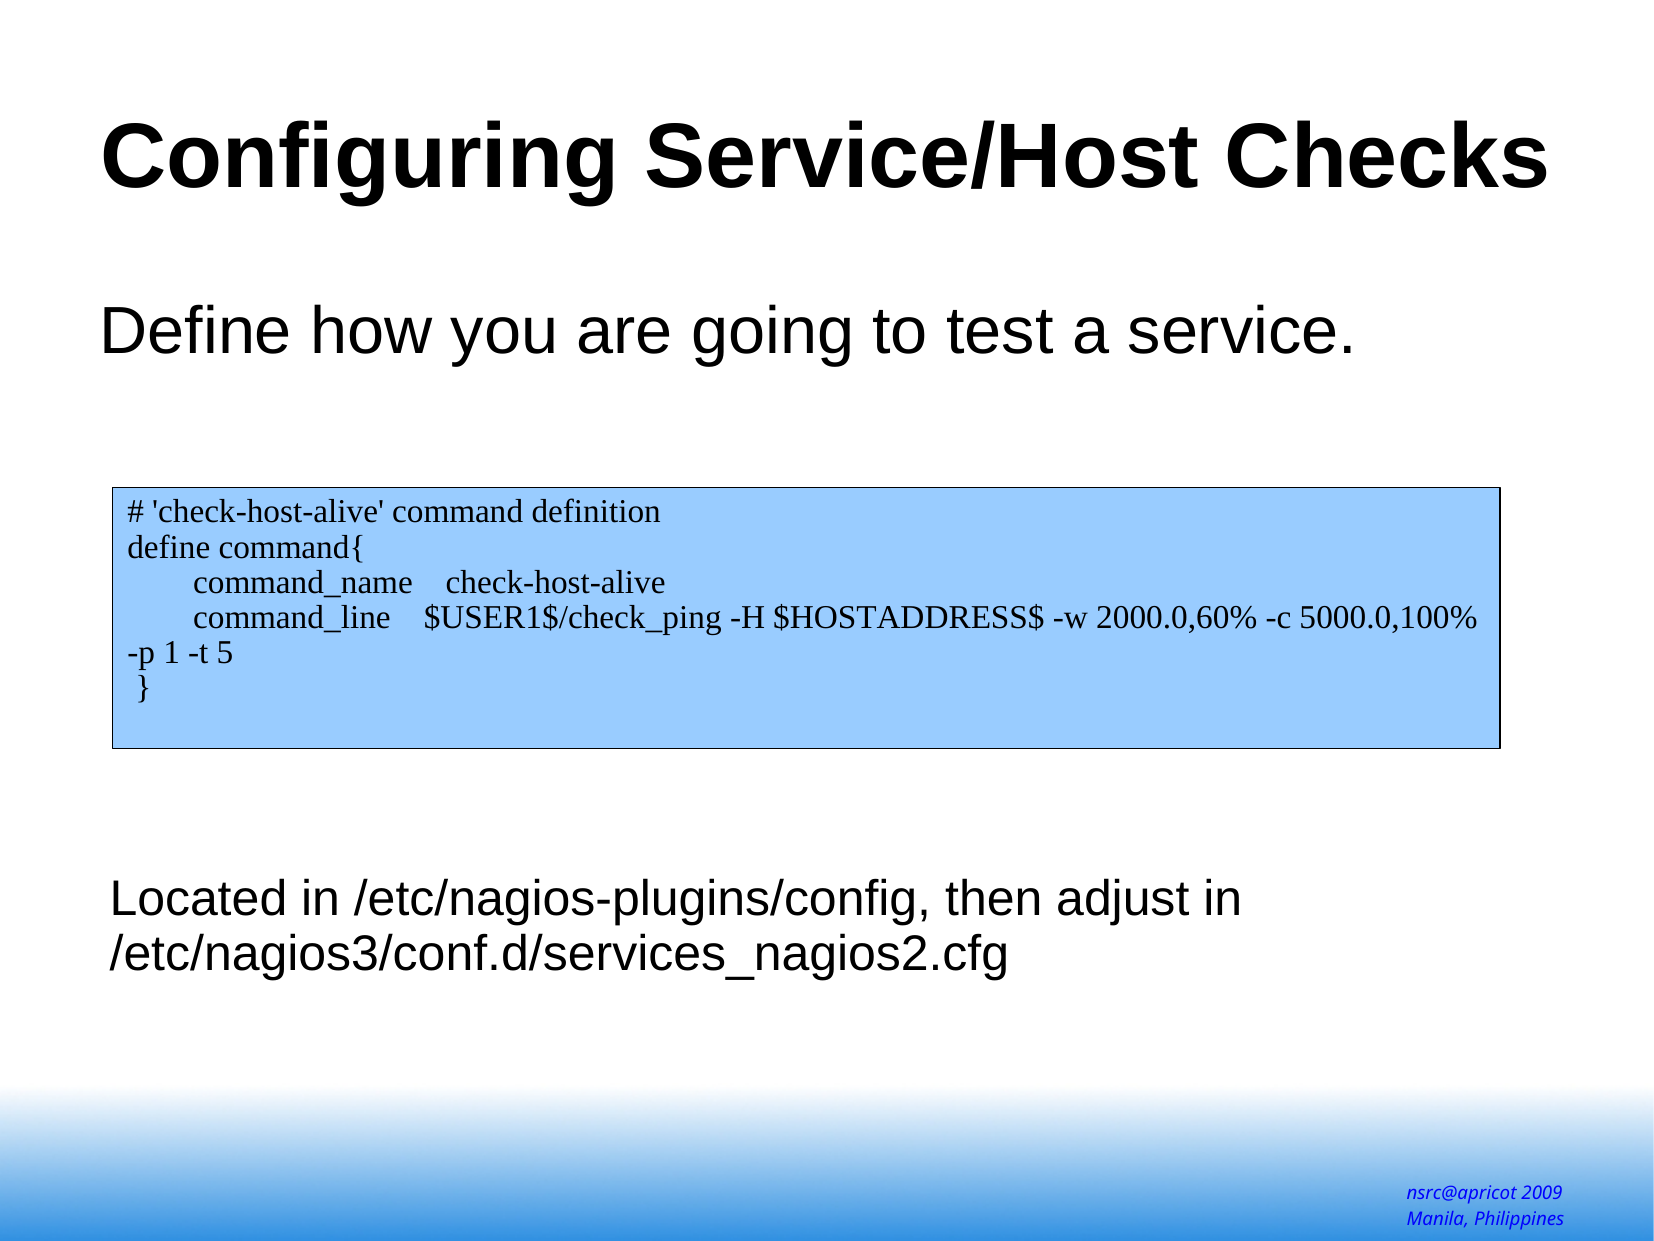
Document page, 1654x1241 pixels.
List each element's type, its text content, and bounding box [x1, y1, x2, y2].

text_box Located in /etc/nagios-plugins/config, then adjust in /etc/nagios3/conf.d/services_nagios2.cfg [94, 862, 1426, 989]
picture [0, 1083, 1654, 1241]
list Define how you are going to test a service. [82, 290, 1571, 451]
title Configuring Service/Host Checks [82, 38, 1571, 268]
text_box # 'check-host-alive' command definition define command{ command_name check-host-alive command_line $USER1$/check_ping -H $HOSTADDRESS$ -w 2000.0,60% -c 5000.0,100% -p 1 -t 5 } [112, 487, 1501, 749]
